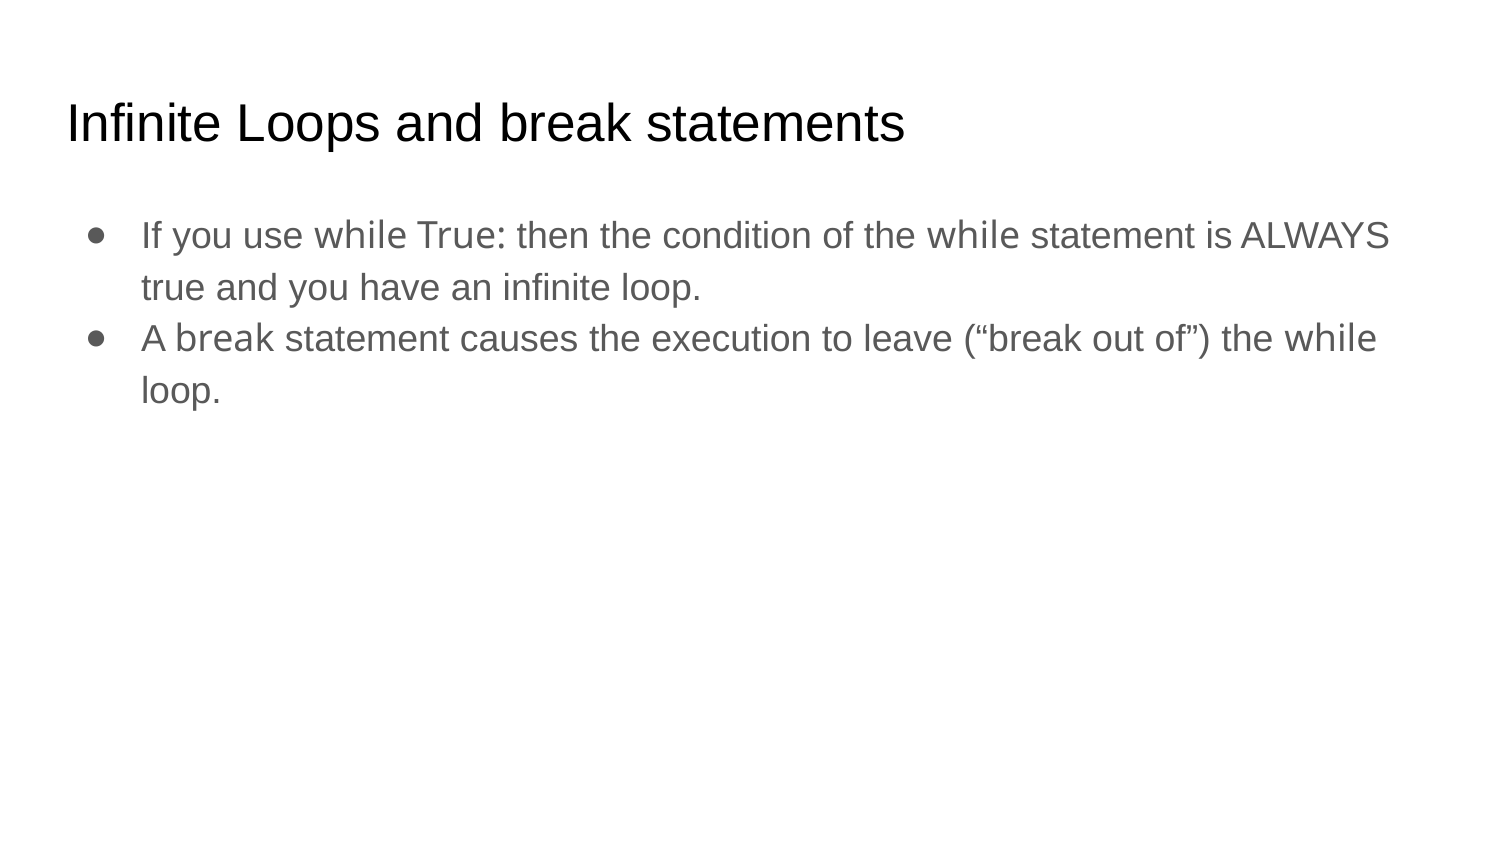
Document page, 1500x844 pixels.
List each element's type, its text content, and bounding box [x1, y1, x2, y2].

list If you use while True: then the condition of the while statement is ALWAYS true and you have an infinite loop. A break statement causes the execution to leave (“break out of”) the while loop. [51, 189, 1449, 750]
title Infinite Loops and break statements [51, 72, 1449, 167]
